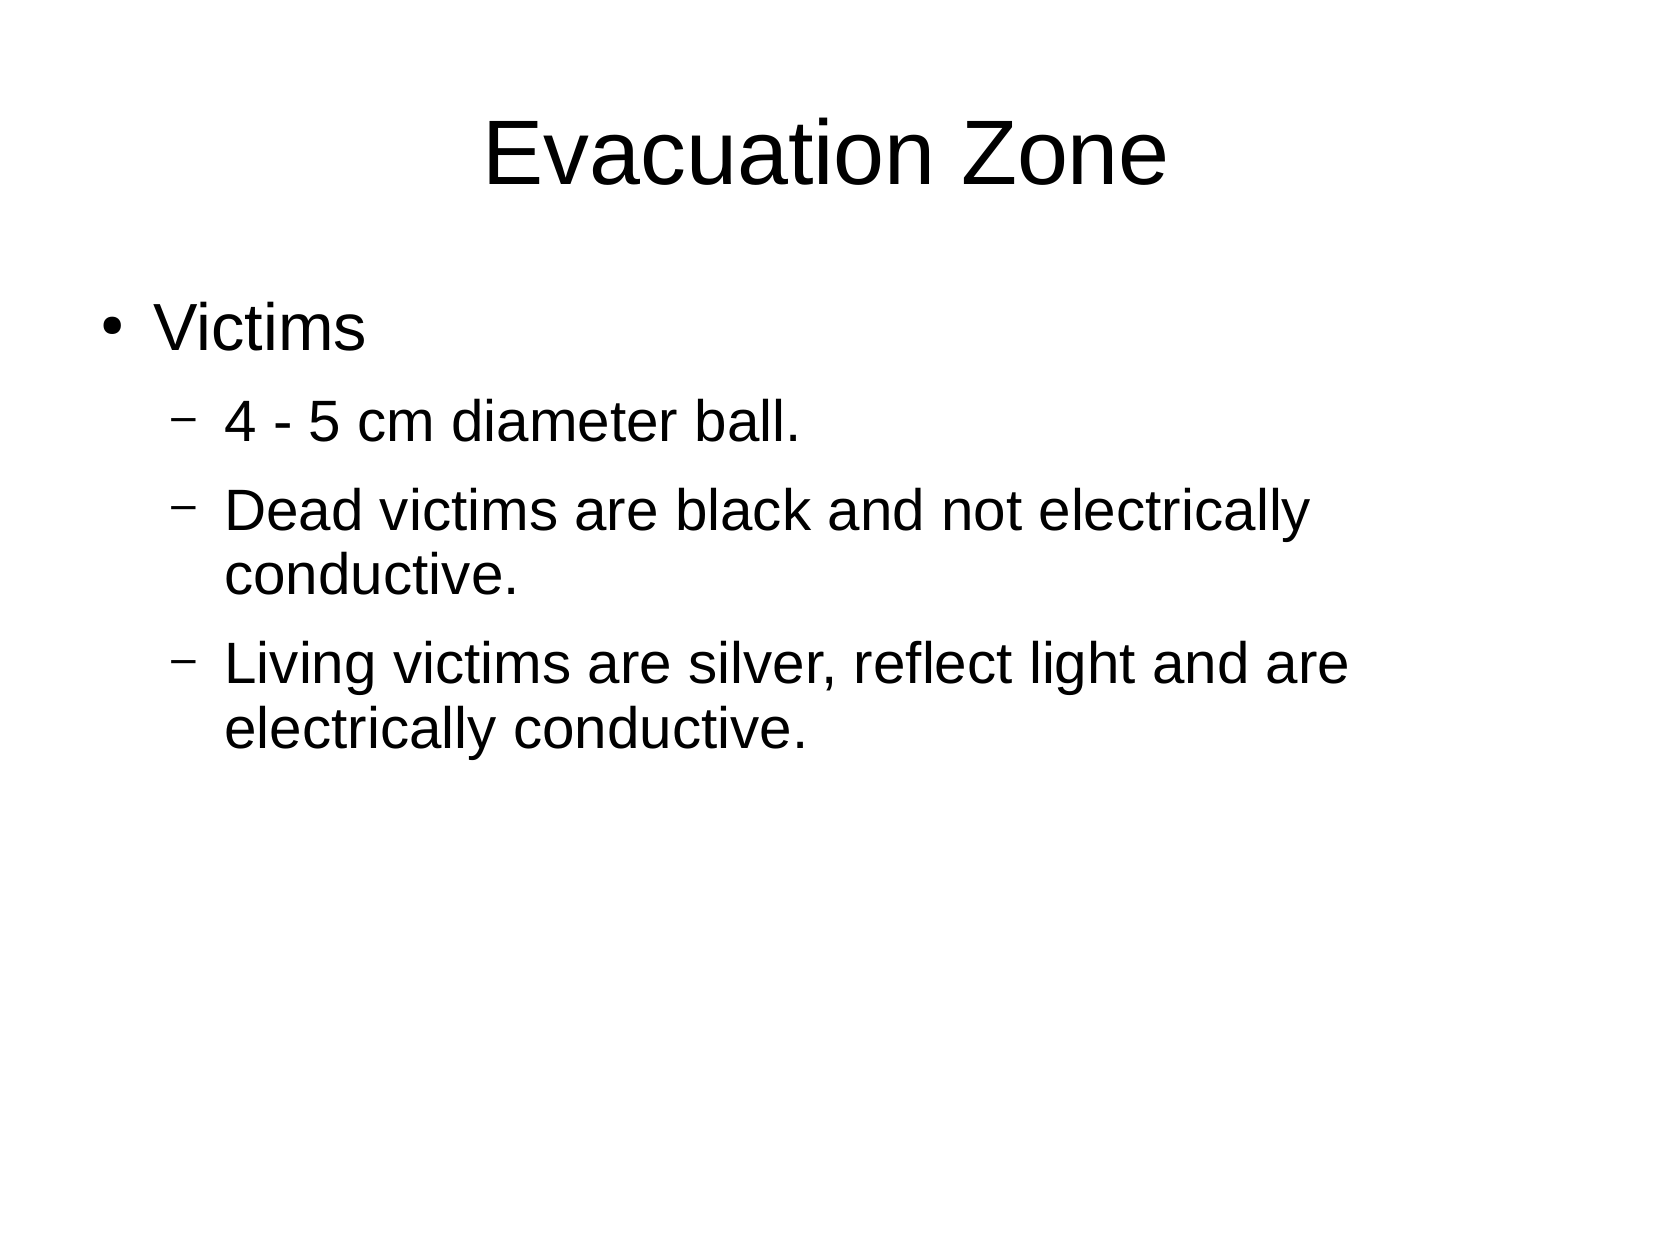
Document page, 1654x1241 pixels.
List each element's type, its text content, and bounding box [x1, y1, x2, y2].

list Victims 4 - 5 cm diameter ball. Dead victims are black and not electrically conductive. Living victims are silver, reflect light and are electrically conductive. [82, 290, 1571, 1010]
title Evacuation Zone [82, 49, 1571, 257]
